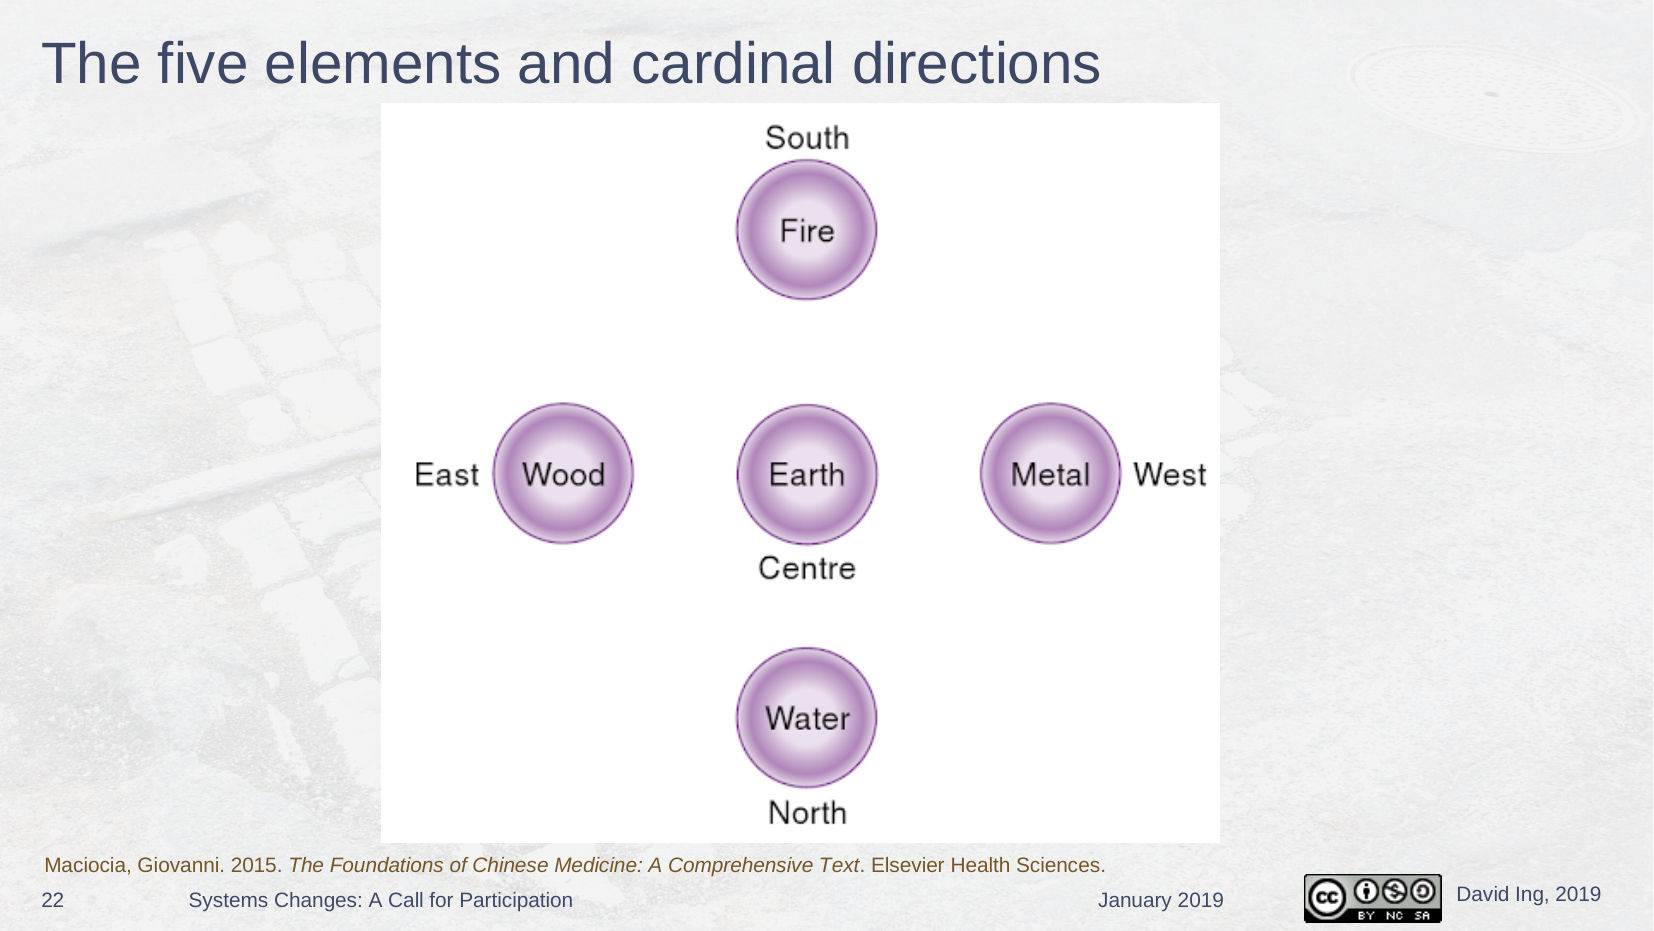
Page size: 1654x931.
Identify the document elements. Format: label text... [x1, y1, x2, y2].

title The five elements and cardinal directions [41, 30, 1613, 126]
text_box Maciocia, Giovanni. 2015. The Foundations of Chinese Medicine: A Comprehensive Text. Elsevier Health Sciences. [29, 846, 1127, 885]
picture [0, 0, 1654, 931]
